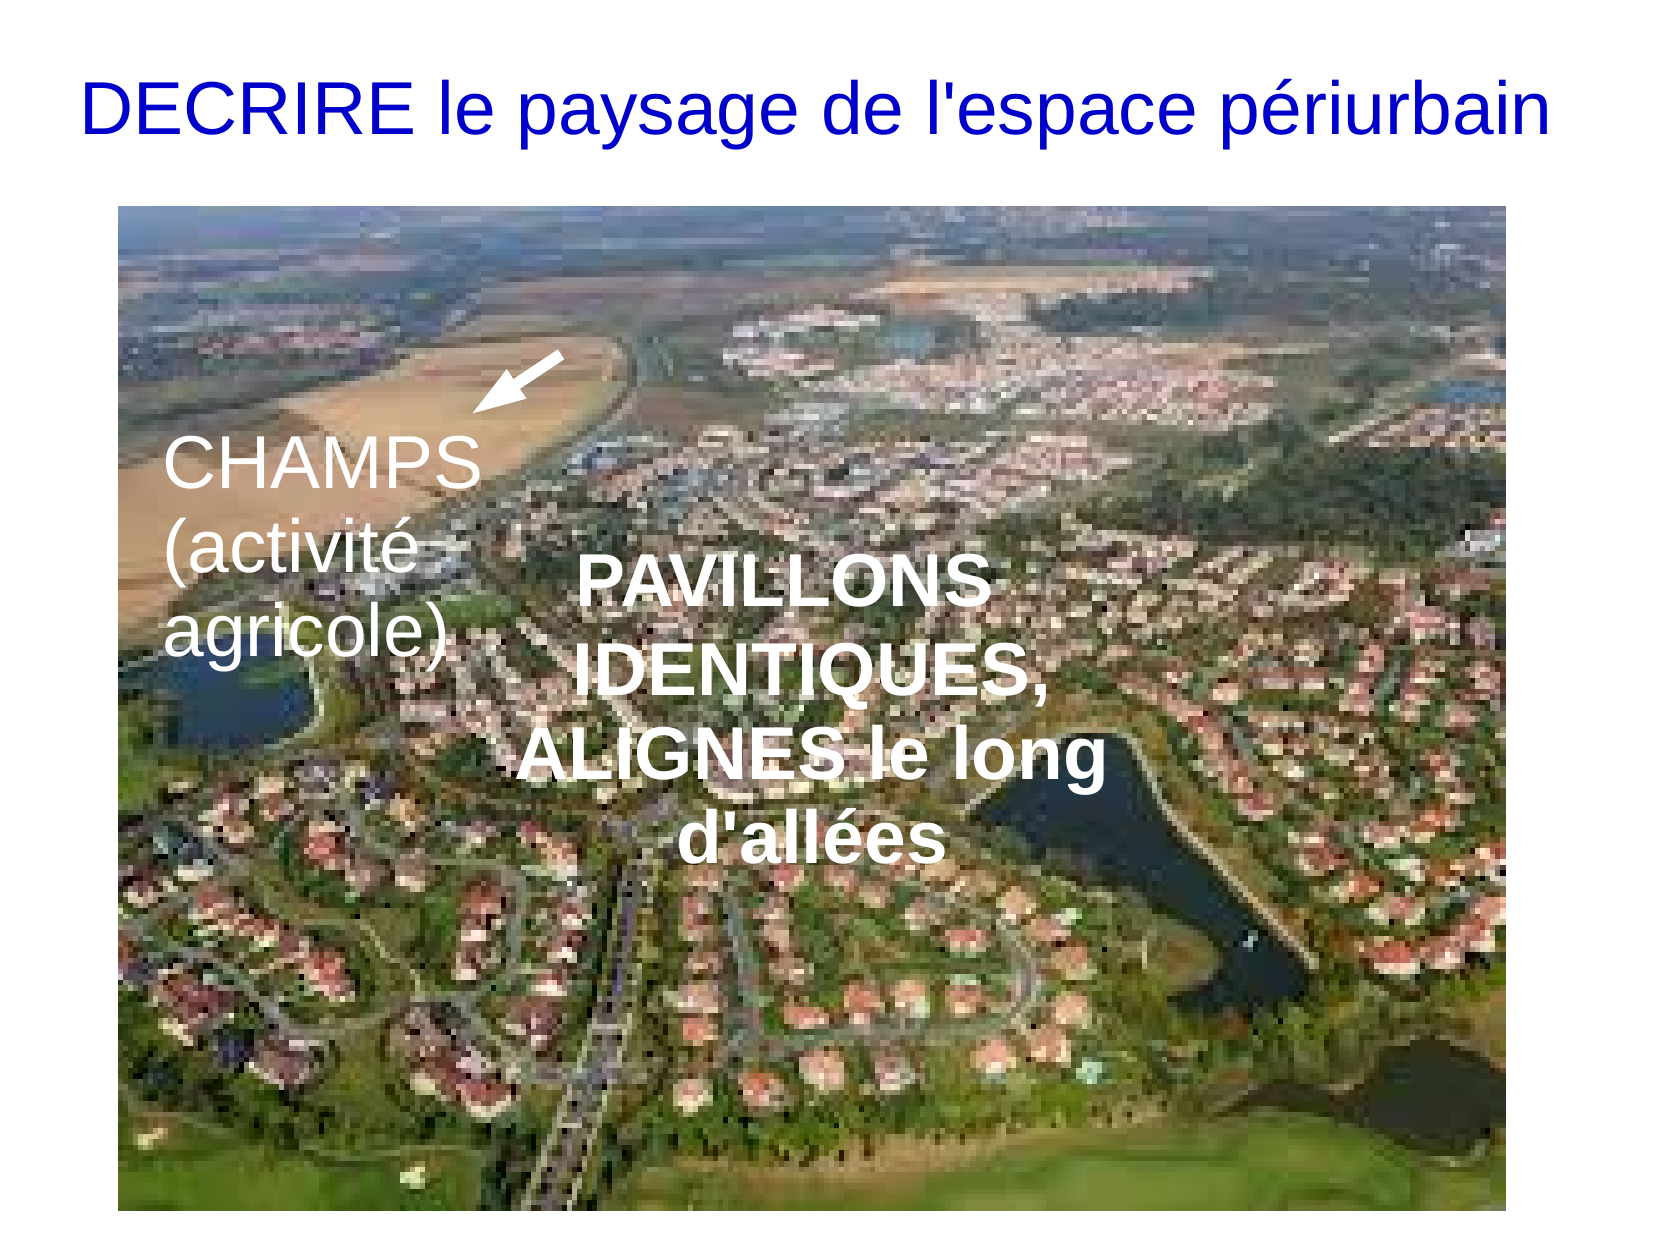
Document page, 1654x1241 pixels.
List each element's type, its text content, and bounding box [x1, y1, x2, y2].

text_box PAVILLONS [561, 531, 1034, 620]
text_box IDENTIQUES, ALIGNES le long d'allées [472, 620, 1152, 887]
text_box DECRIRE le paysage de l'espace périurbain [0, 59, 1654, 158]
text_box CHAMPS (activité agricole) [147, 413, 502, 681]
picture [118, 206, 1506, 1211]
